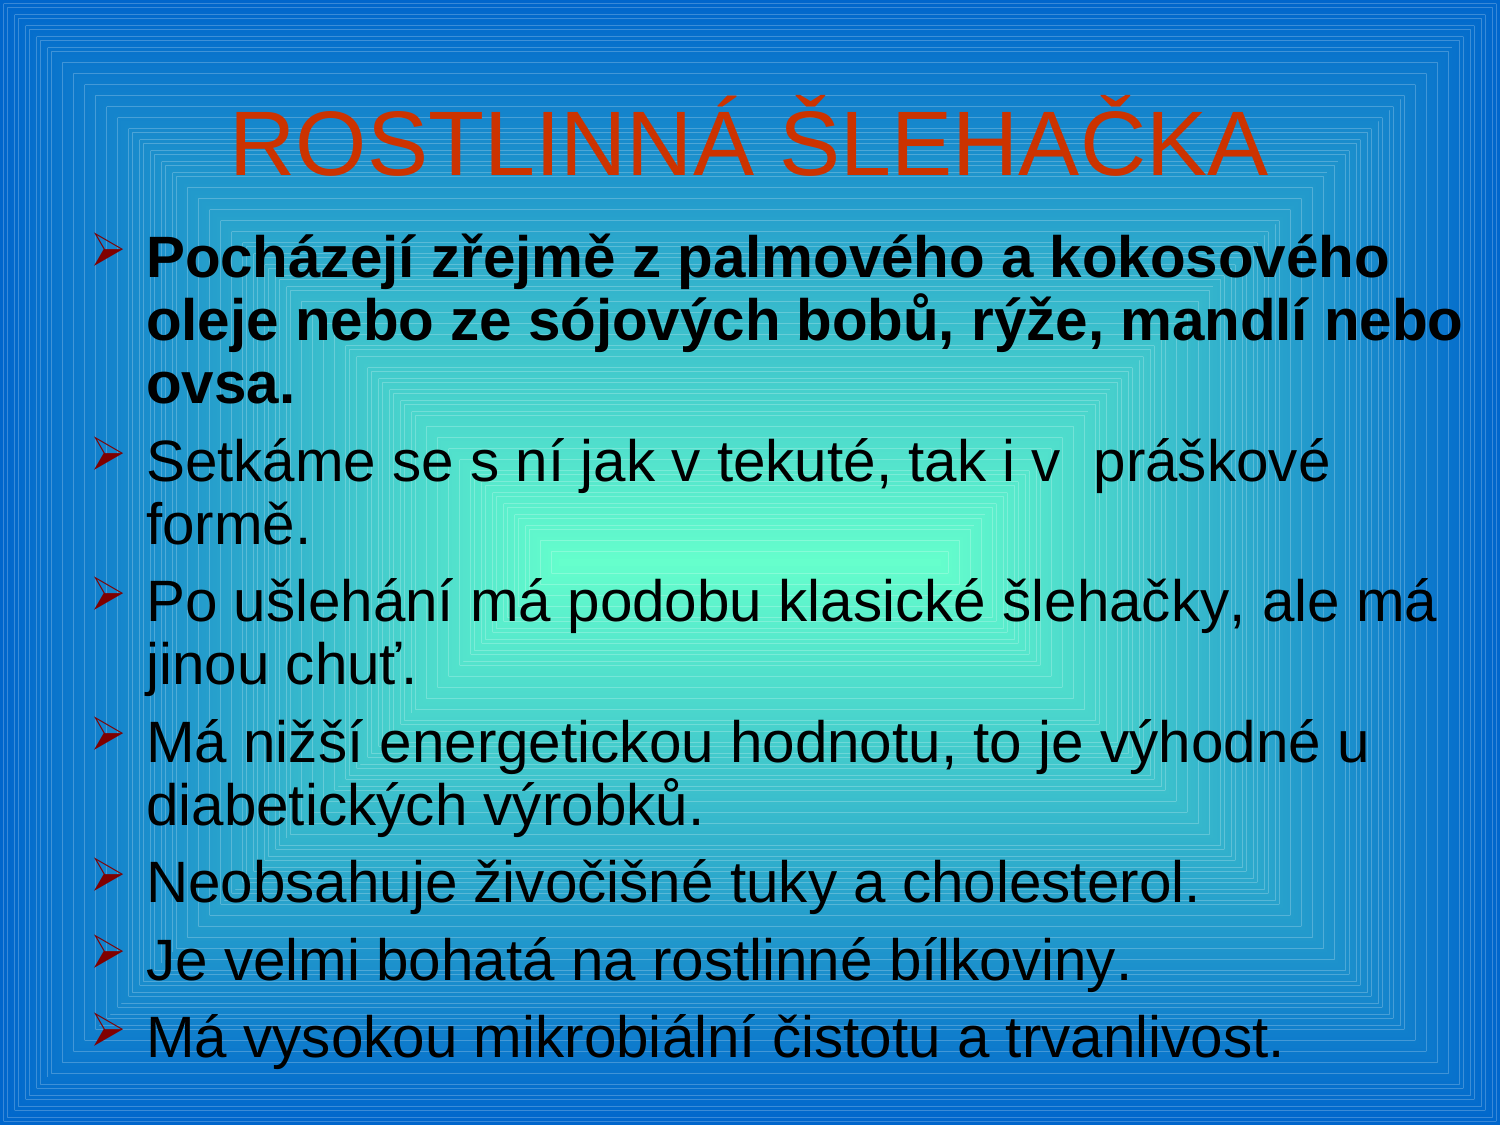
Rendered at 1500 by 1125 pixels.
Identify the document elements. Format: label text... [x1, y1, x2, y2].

list Pocházejí zřejmě z palmového a kokosového oleje nebo ze sójových bobů, rýže, mandlí nebo ovsa. Setkáme se s ní jak v tekuté, tak i v práškové formě. Po ušlehání má podobu klasické šlehačky, ale má jinou chuť. Má nižší energetickou hodnotu, to je výhodné u diabetických výrobků. Neobsahuje živočišné tuky a cholesterol. Je velmi bohatá na rostlinné bílkoviny. Má vysokou mikrobiální čistotu a trvanlivost. [75, 220, 1500, 1125]
title ROSTLINNÁ ŠLEHAČKA [75, 45, 1426, 220]
